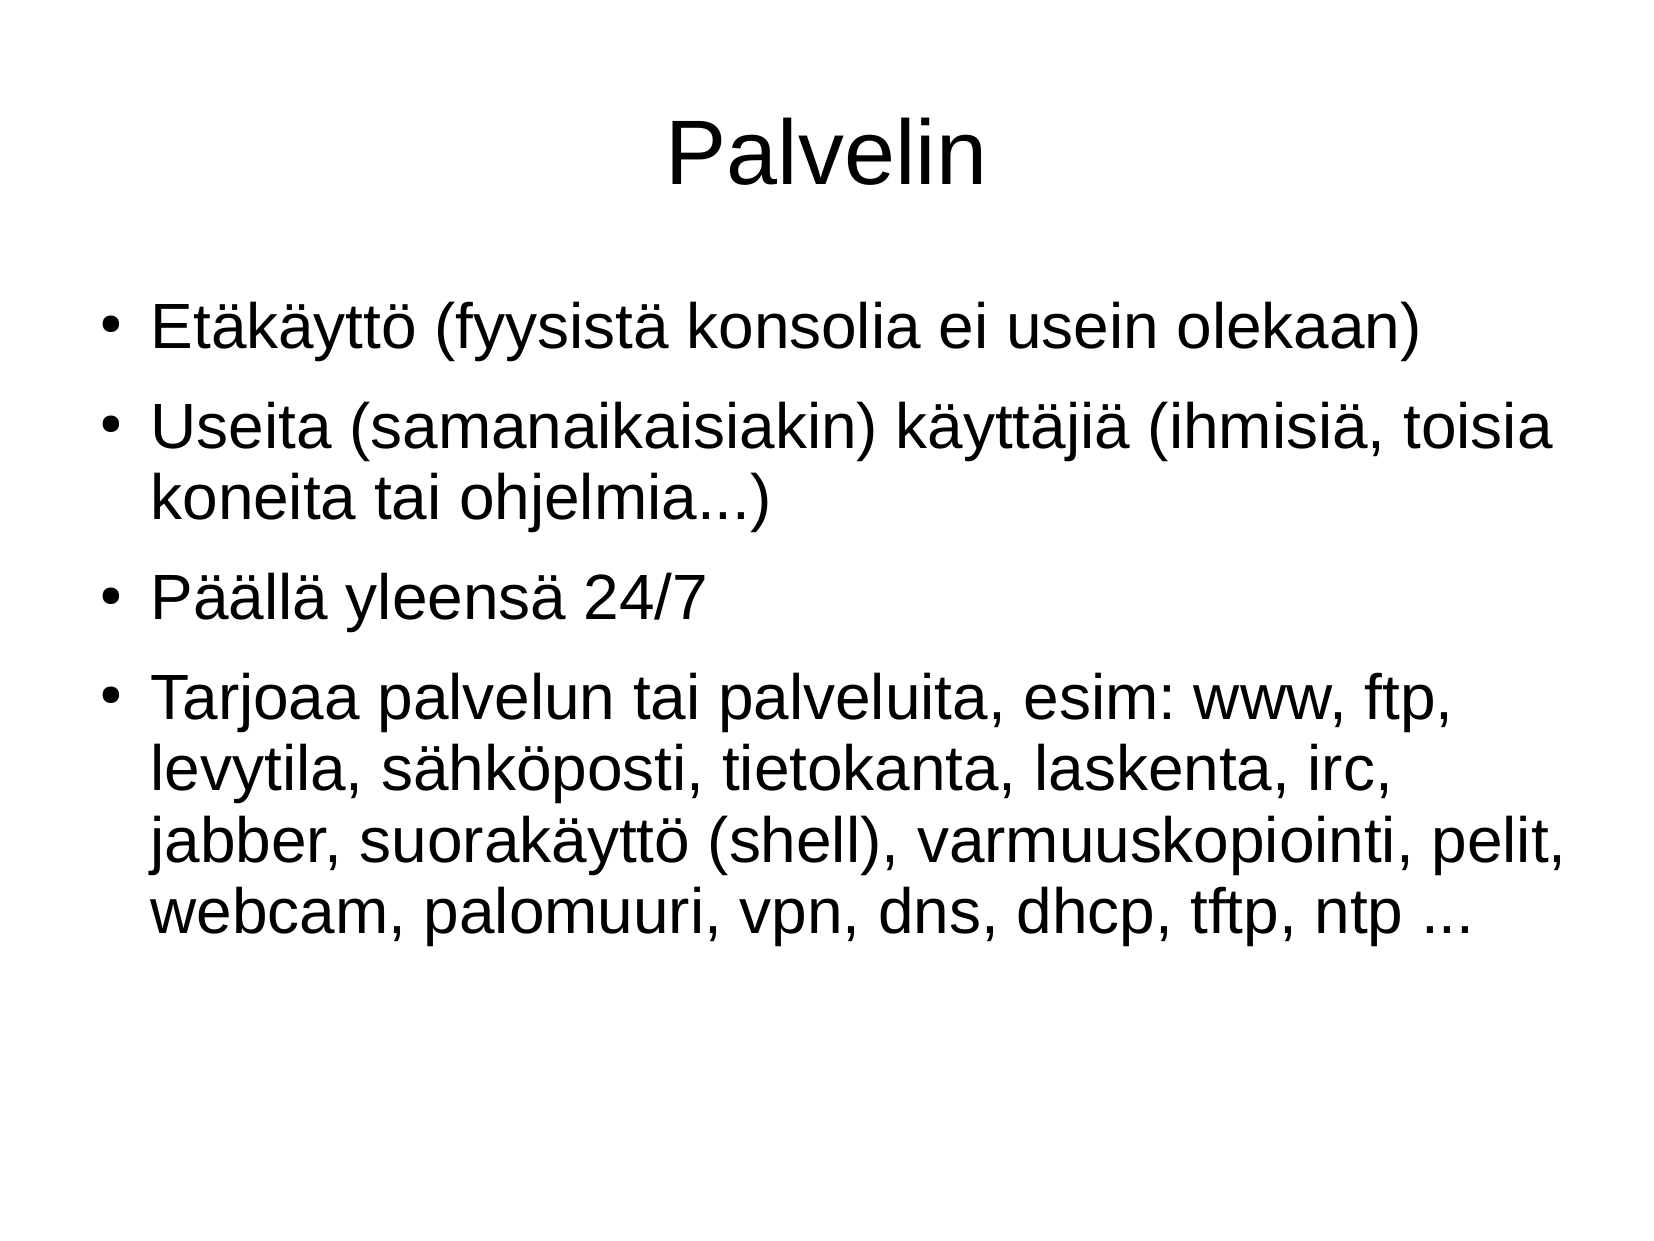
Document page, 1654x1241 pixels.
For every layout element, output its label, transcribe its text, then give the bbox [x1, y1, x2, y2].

list Etäkäyttö (fyysistä konsolia ei usein olekaan) Useita (samanaikaisiakin) käyttäjiä (ihmisiä, toisia koneita tai ohjelmia...) Päällä yleensä 24/7 Tarjoaa palvelun tai palveluita, esim: www, ftp, levytila, sähköposti, tietokanta, laskenta, irc, jabber, suorakäyttö (shell), varmuuskopiointi, pelit, webcam, palomuuri, vpn, dns, dhcp, tftp, ntp ... [82, 290, 1571, 1010]
title Palvelin [82, 49, 1571, 257]
